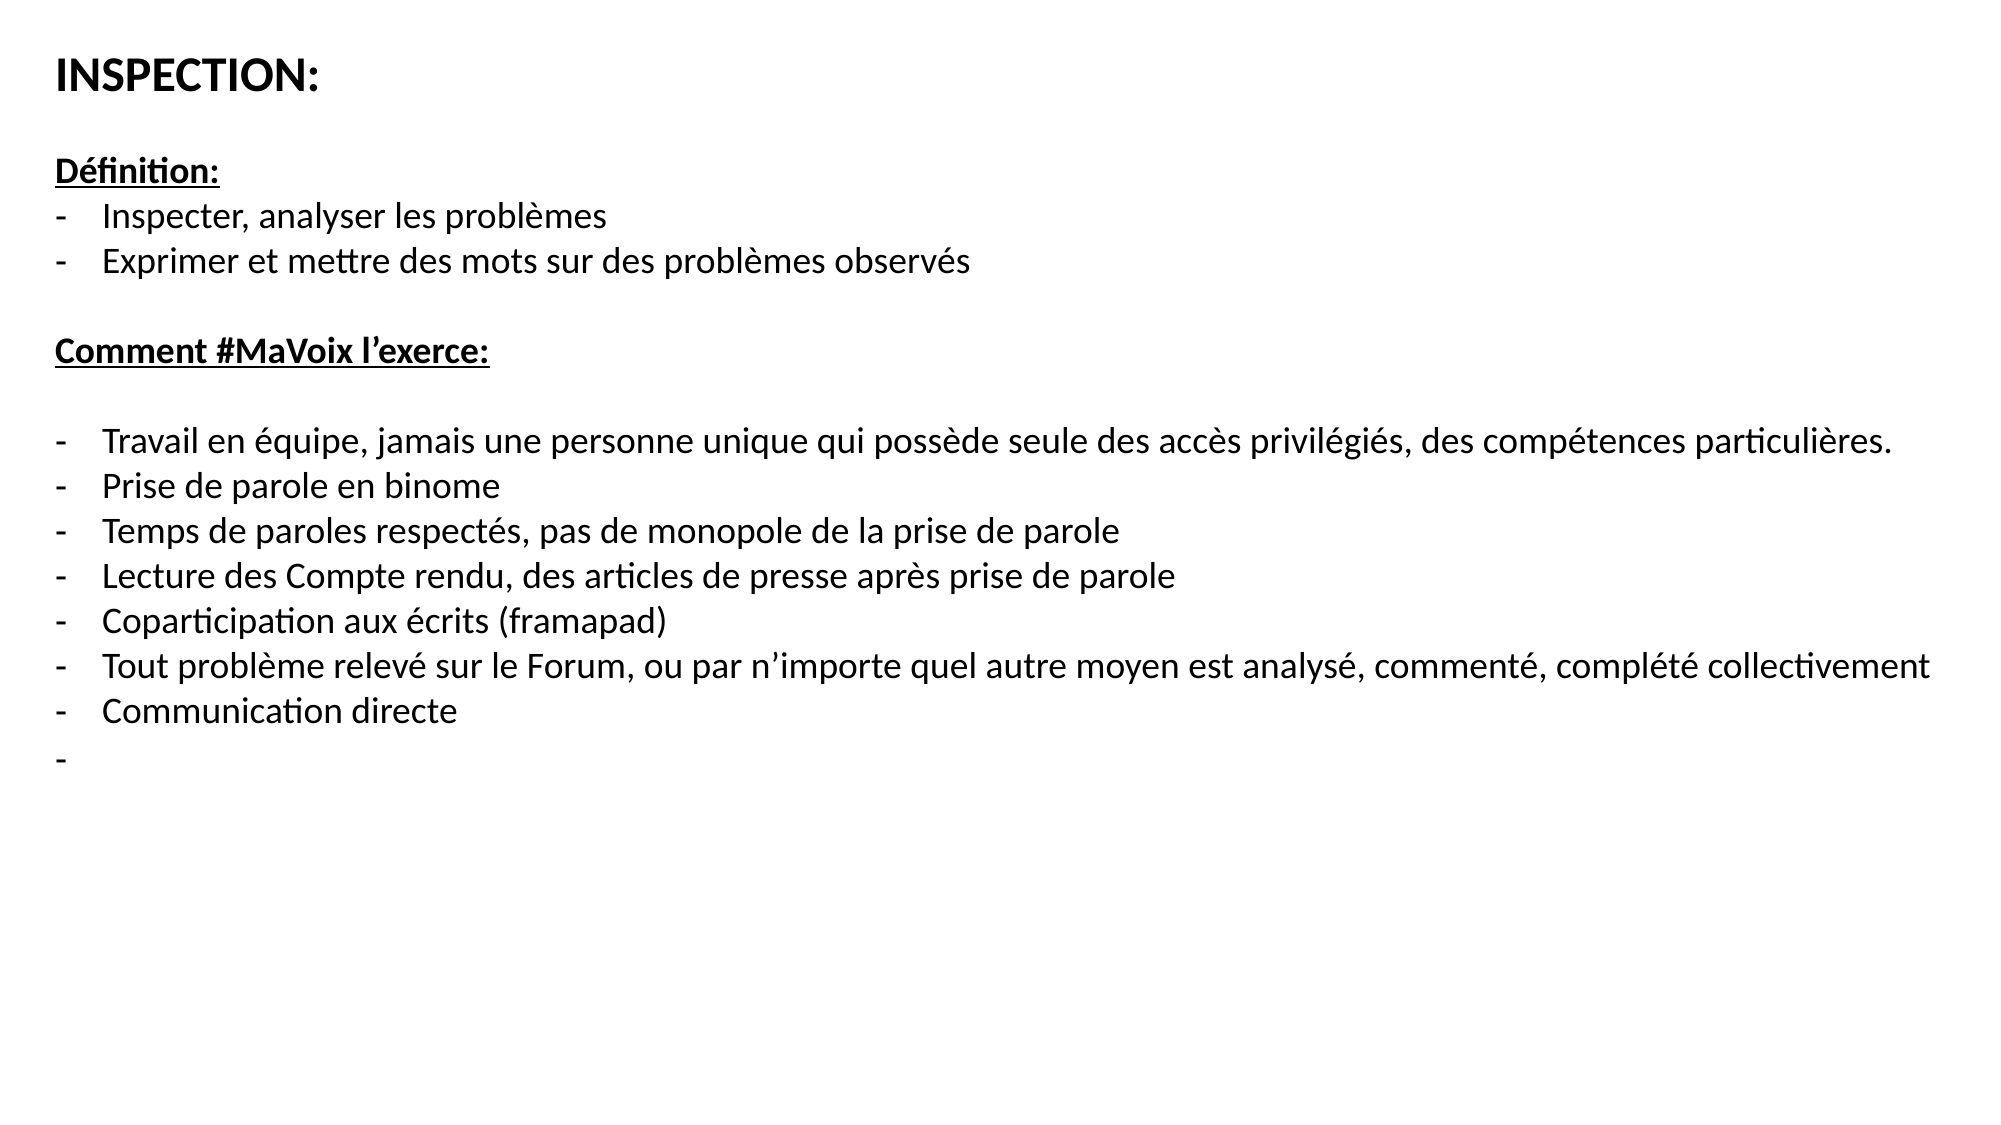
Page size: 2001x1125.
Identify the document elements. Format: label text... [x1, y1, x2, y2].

text_box INSPECTION: Définition: Inspecter, analyser les problèmes Exprimer et mettre des mots sur des problèmes observés Comment #MaVoix l’exerce: Travail en équipe, jamais une personne unique qui possède seule des accès privilégiés, des compétences particulières. Prise de parole en binome Temps de paroles respectés, pas de monopole de la prise de parole Lecture des Compte rendu, des articles de presse après prise de parole Coparticipation aux écrits (framapad) Tout problème relevé sur le Forum, ou par n’importe quel autre moyen est analysé, commenté, complété collectivement Communication directe [40, 33, 1962, 791]
